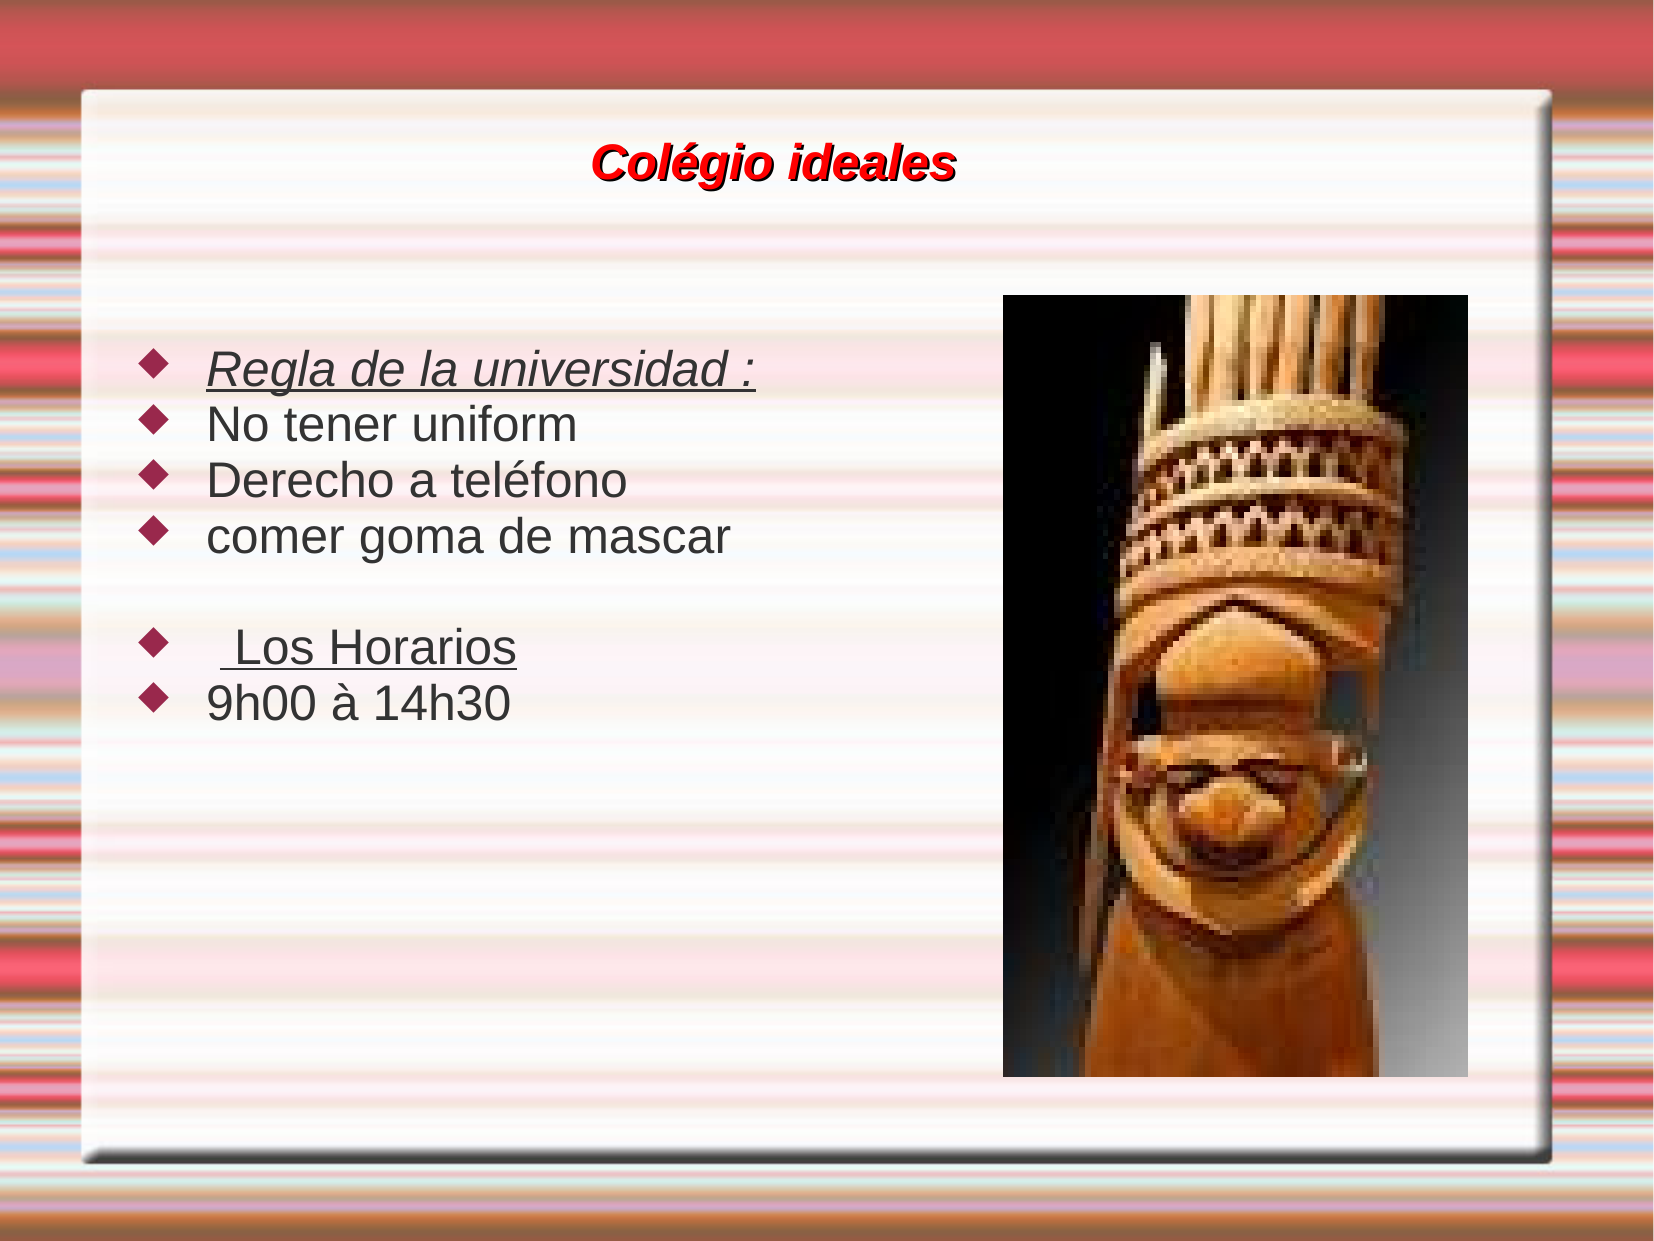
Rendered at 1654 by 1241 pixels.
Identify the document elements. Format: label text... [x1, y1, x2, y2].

picture [0, 0, 1654, 1241]
title Colégio ideales [29, 58, 1518, 266]
list Regla de la universidad : No tener uniform Derecho a teléfono comer goma de mascar Los Horarios 9h00 à 14h30 [123, 340, 798, 1123]
